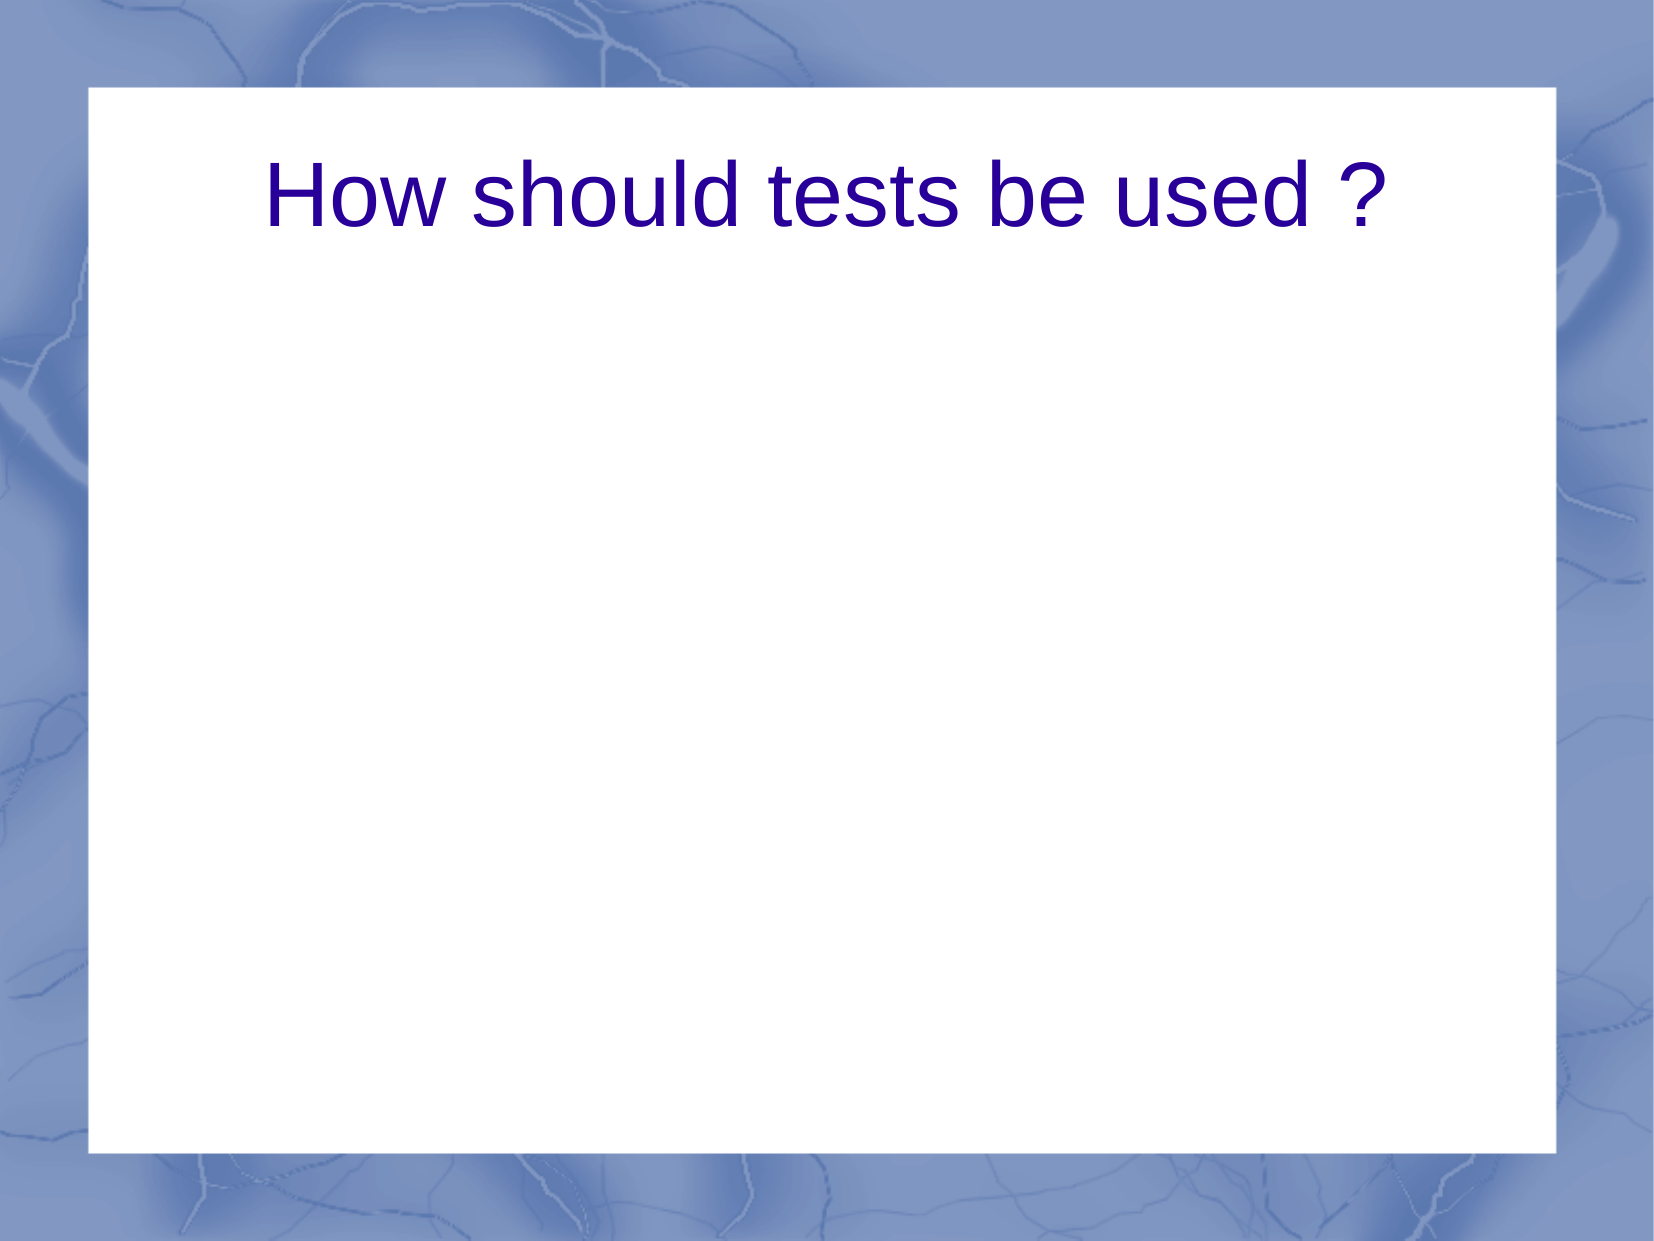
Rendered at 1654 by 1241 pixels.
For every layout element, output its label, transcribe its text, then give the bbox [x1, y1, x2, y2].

title How should tests be used ? [118, 90, 1536, 298]
picture [0, 0, 1654, 1241]
